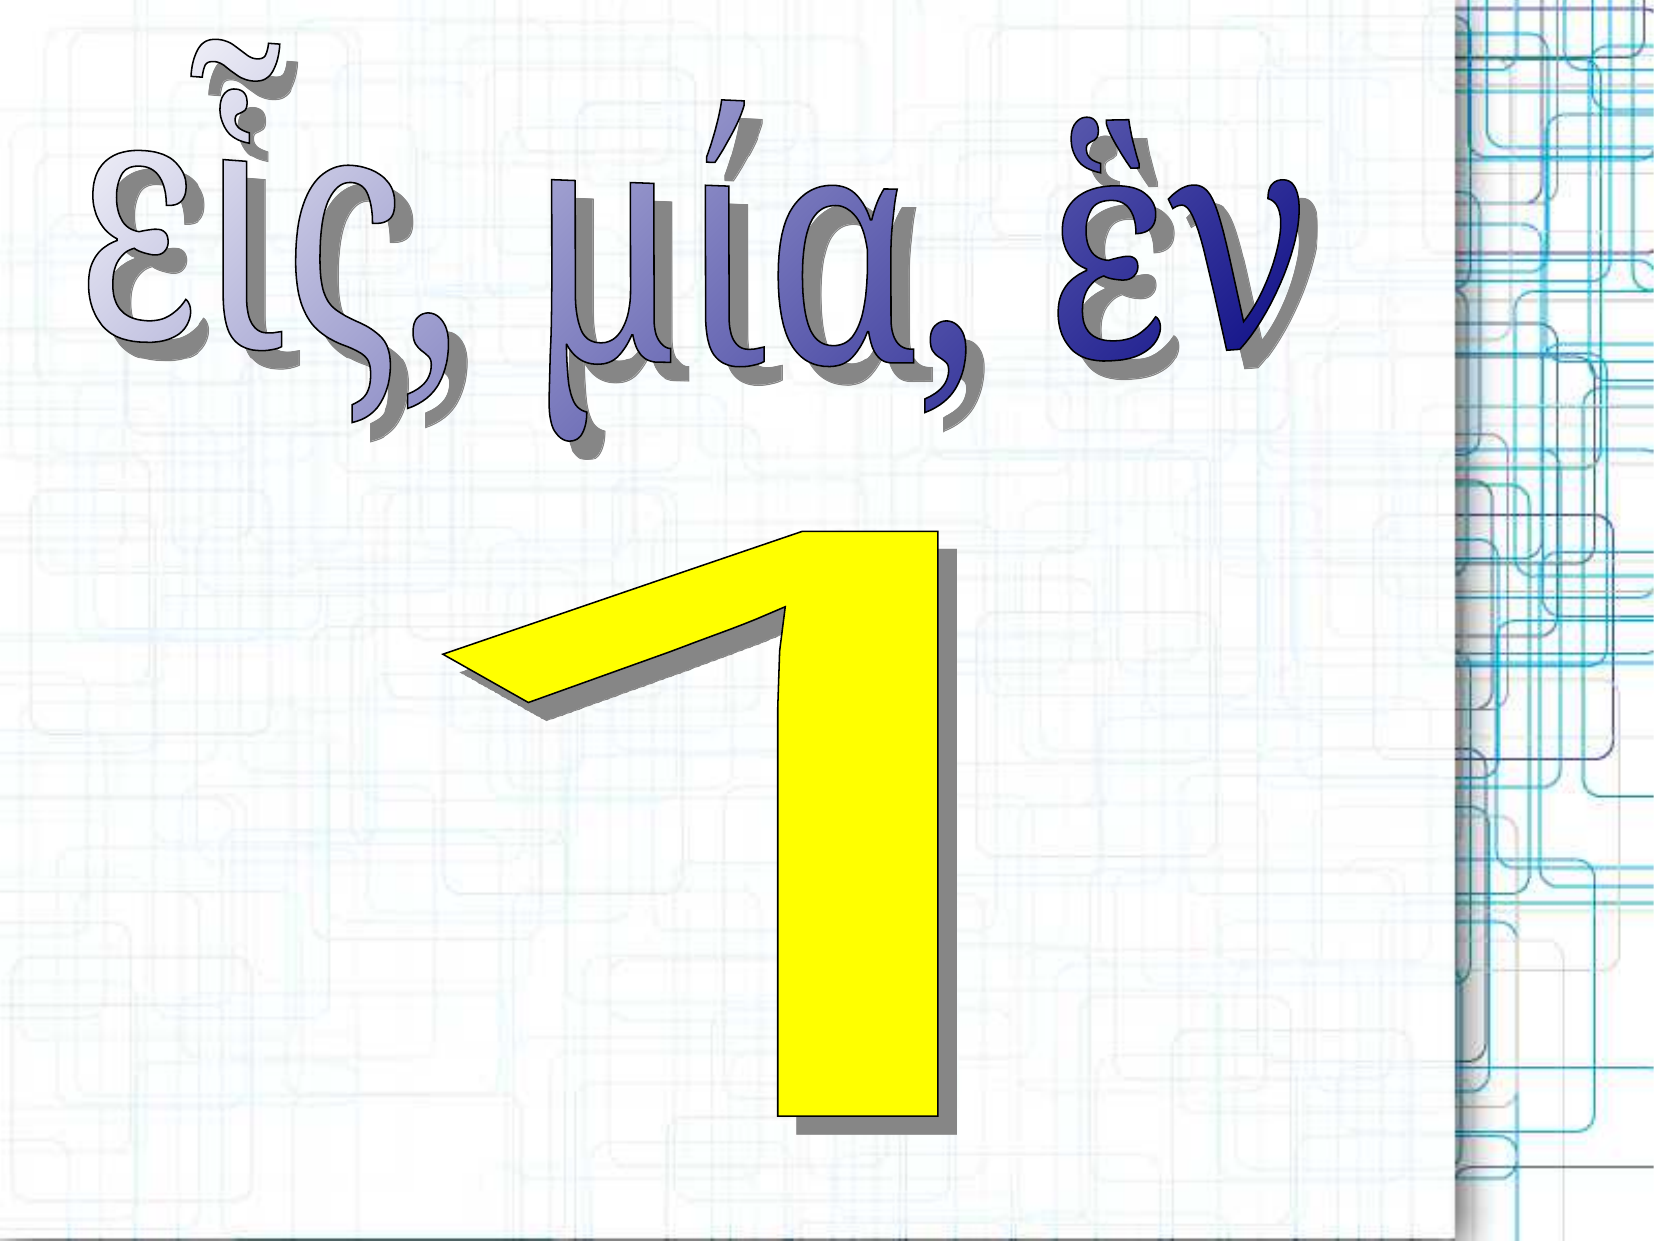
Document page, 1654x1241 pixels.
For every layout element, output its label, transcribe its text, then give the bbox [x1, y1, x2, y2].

text_box εἷς, μία, ἓν [223, 159, 282, 351]
text_box εἷς, μία, ἓν [407, 312, 449, 409]
text_box εἷς, μία, ἓν [219, 88, 250, 144]
text_box εἷς, μία, ἓν [706, 99, 745, 163]
text_box εἷς, μία, ἓν [1106, 119, 1140, 169]
text_box εἷς, μία, ἓν [778, 185, 914, 367]
text_box εἷς, μία, ἓν [1168, 179, 1300, 351]
text_box εἷς, μία, ἓν [924, 320, 966, 413]
text_box εἷς, μία, ἓν [705, 185, 765, 367]
text_box εἷς, μία, ἓν [549, 179, 671, 442]
text_box εἷς, μία, ἓν [295, 165, 395, 423]
text_box εἷς, μία, ἓν [88, 150, 191, 343]
text_box εἷς, μία, ἓν [1071, 117, 1101, 173]
text_box εἷς, μία, ἓν [191, 39, 280, 82]
text_box εἷς, μία, ἓν [1058, 185, 1161, 362]
picture [0, 0, 1654, 1241]
text_box 1 [442, 531, 938, 1117]
